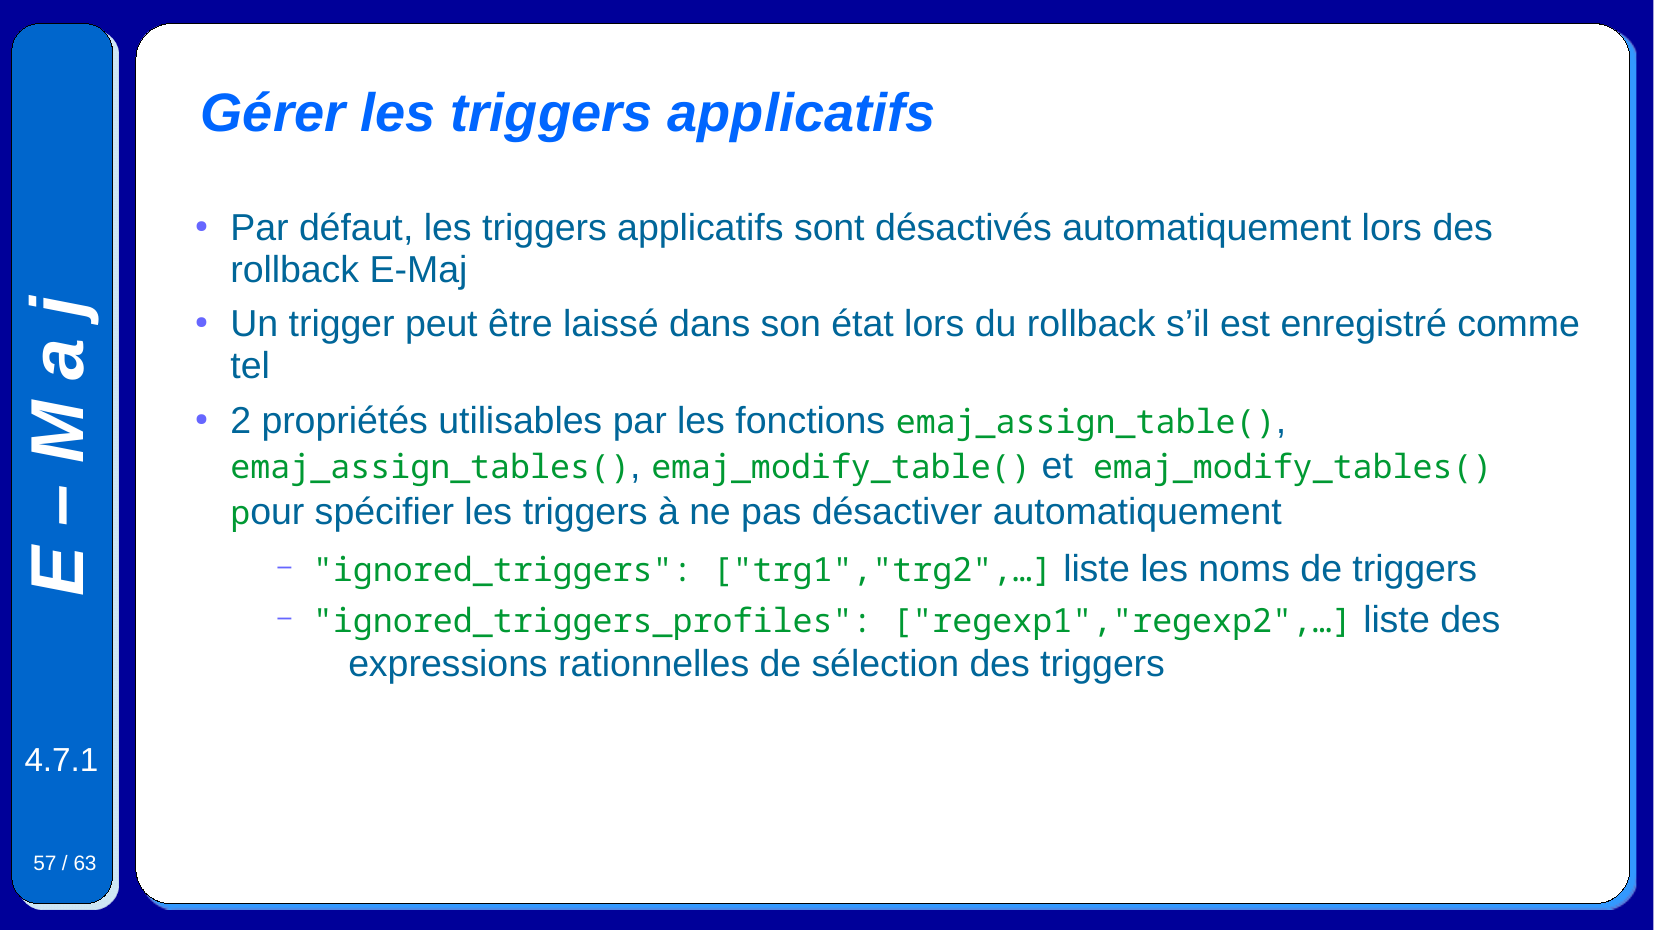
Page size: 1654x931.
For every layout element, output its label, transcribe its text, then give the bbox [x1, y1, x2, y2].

list Par défaut, les triggers applicatifs sont désactivés automatiquement lors des rollback E-Maj Un trigger peut être laissé dans son état lors du rollback s’il est enregistré comme tel 2 propriétés utilisables par les fonctions emaj_assign_table(), emaj_assign_tables(), emaj_modify_table() et emaj_modify_tables() pour spécifier les triggers à ne pas désactiver automatiquement "ignored_triggers": ["trg1","trg2",…] liste les noms de triggers "ignored_triggers_profiles": ["regexp1","regexp2",…] liste des expressions rationnelles de sélection des triggers [177, 206, 1587, 880]
title Gérer les triggers applicatifs [200, 34, 1575, 191]
